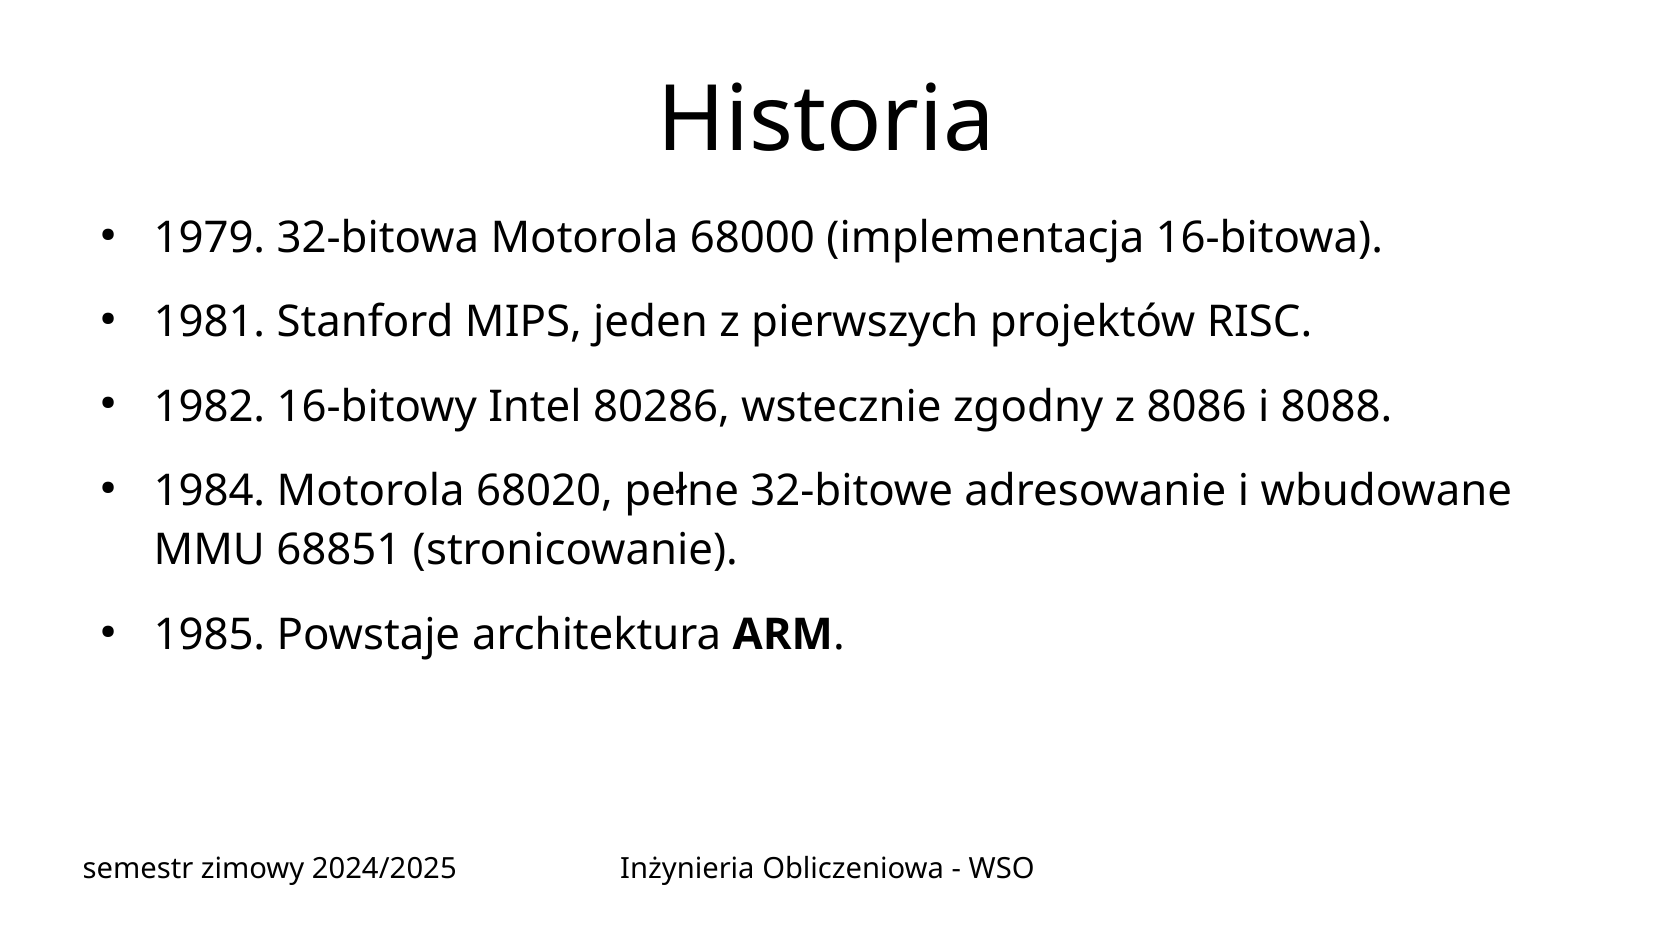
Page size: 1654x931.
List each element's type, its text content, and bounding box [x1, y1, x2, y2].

list 1979. 32-bitowa Motorola 68000 (implementacja 16-bitowa). 1981. Stanford MIPS, jeden z pierwszych projektów RISC. 1982. 16-bitowy Intel 80286, wstecznie zgodny z 8086 i 8088. 1984. Motorola 68020, pełne 32-bitowe adresowanie i wbudowane MMU 68851 (stronicowanie). 1985. Powstaje architektura ARM. [82, 205, 1571, 746]
title Historia [82, 37, 1571, 193]
